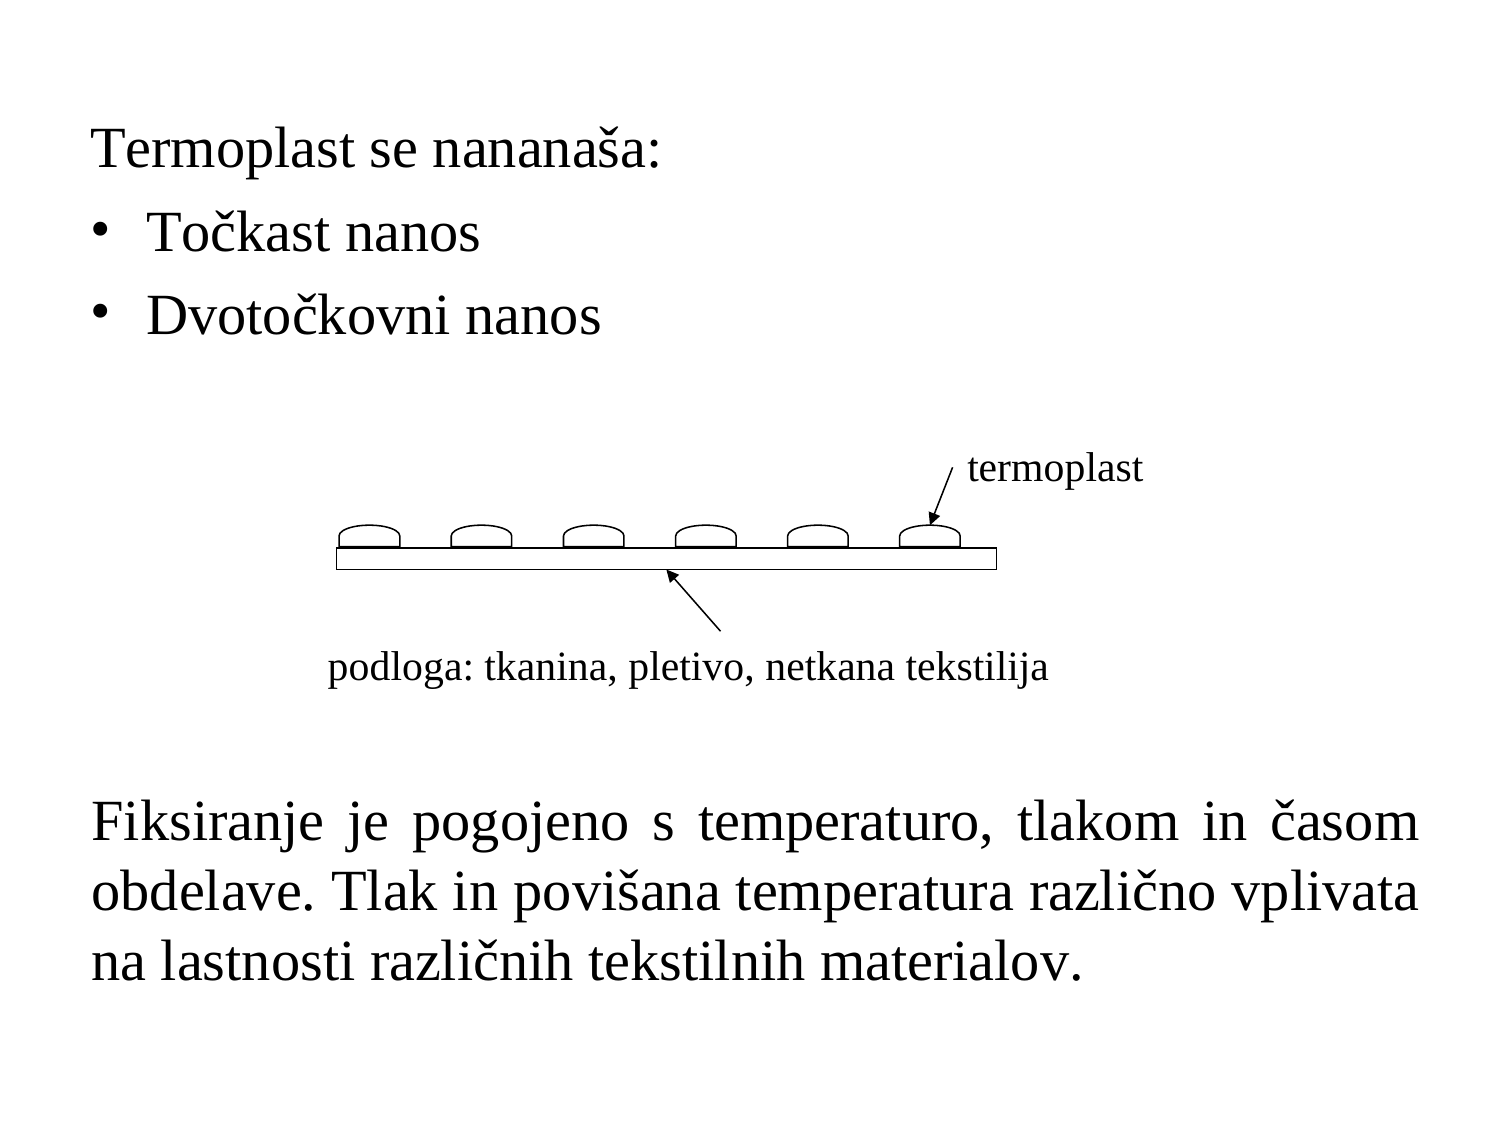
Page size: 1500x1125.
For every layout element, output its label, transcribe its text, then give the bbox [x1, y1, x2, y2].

text_box Fiksiranje je pogojeno s temperaturo, tlakom in časom obdelave. Tlak in povišana temperatura različno vplivata na lastnosti različnih tekstilnih materialov. [76, 774, 1436, 1000]
list Termoplast se nananaša: Točkast nanos Dvotočkovni nanos [75, 101, 1426, 1035]
text_box [339, 525, 400, 547]
text_box [336, 548, 997, 570]
text_box [675, 525, 737, 547]
text_box termoplast [952, 432, 1247, 503]
text_box podloga: tkanina, pletivo, netkana tekstilija [312, 631, 1129, 708]
text_box [451, 525, 512, 547]
text_box [563, 525, 624, 547]
text_box [787, 525, 849, 547]
text_box [899, 525, 961, 547]
